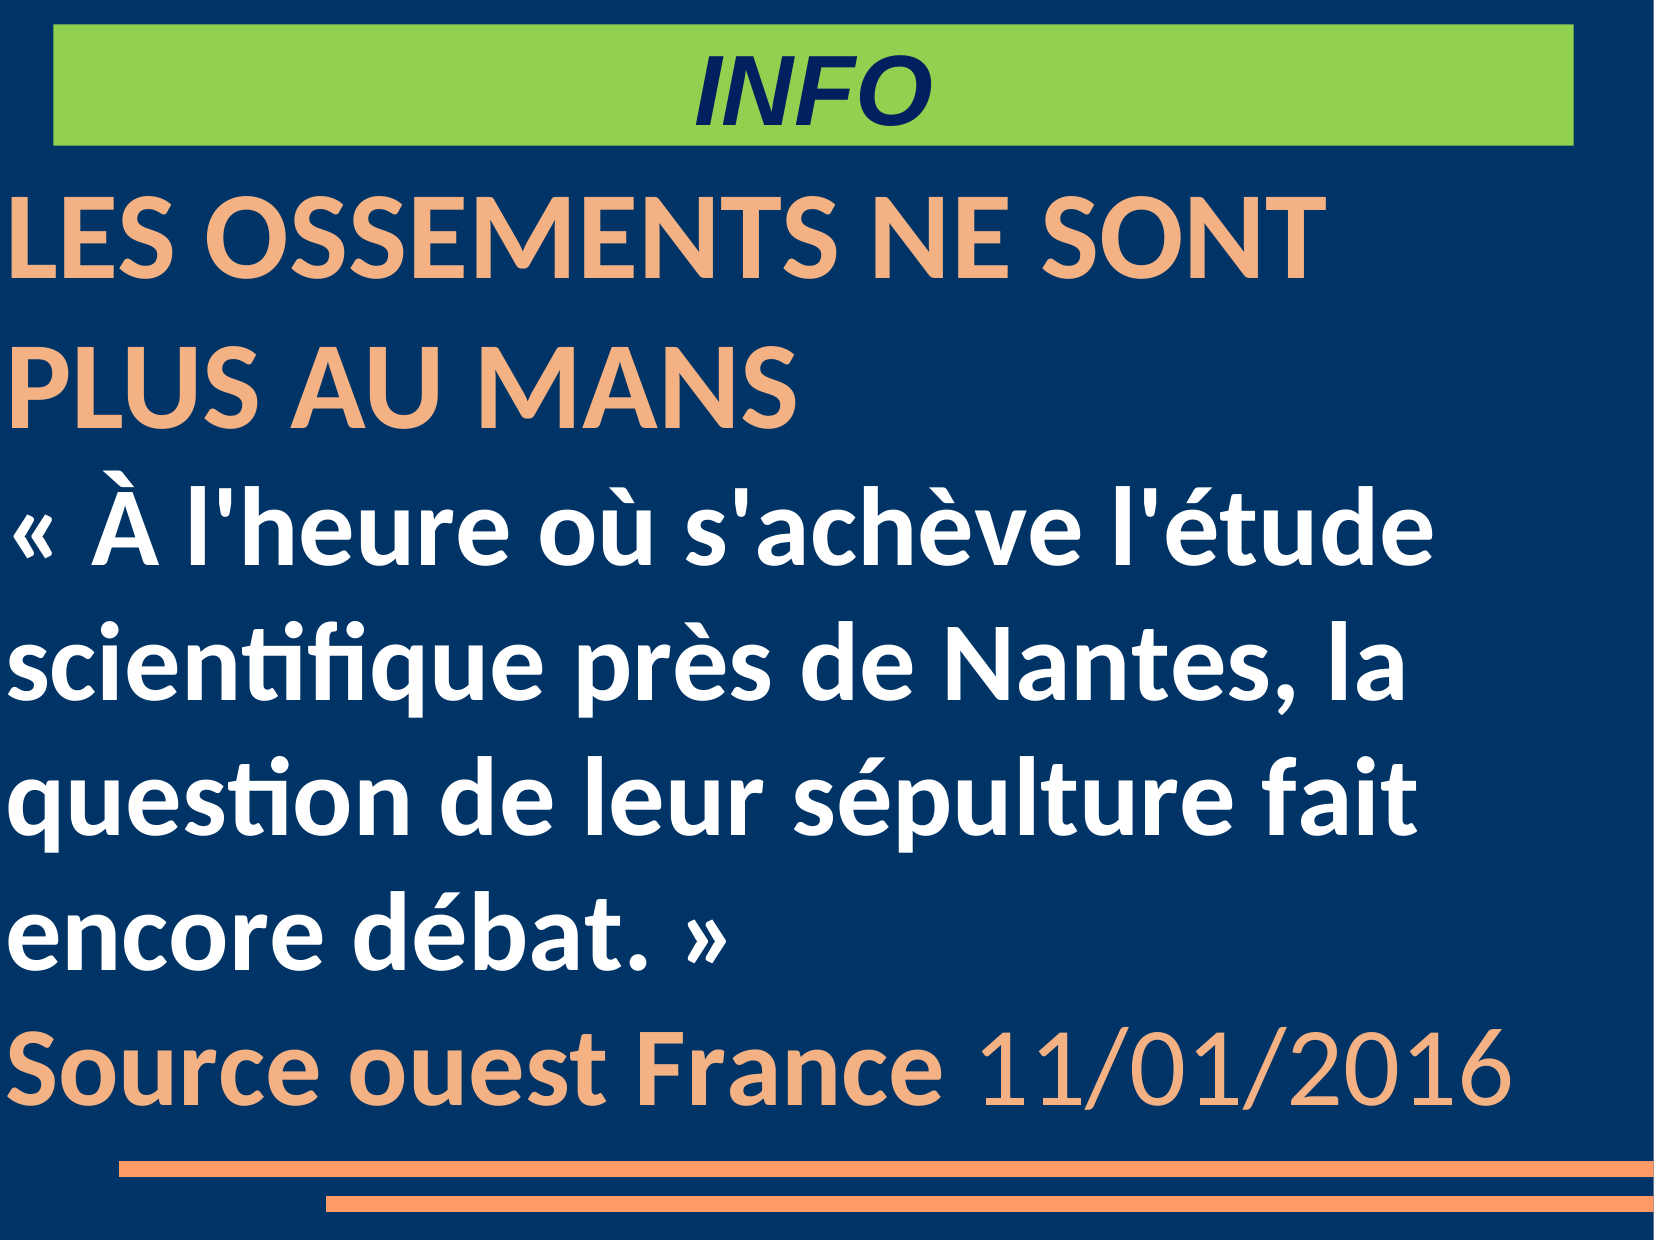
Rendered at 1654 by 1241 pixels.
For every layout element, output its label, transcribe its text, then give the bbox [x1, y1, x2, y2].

text_box LES OSSEMENTS NE SONT PLUS AU MANS « À l'heure où s'achève l'étude scientifique près de Nantes, la question de leur sépulture fait encore débat. » Source ouest France 11/01/2016 [0, 145, 1574, 1146]
title INFO [53, 24, 1574, 145]
